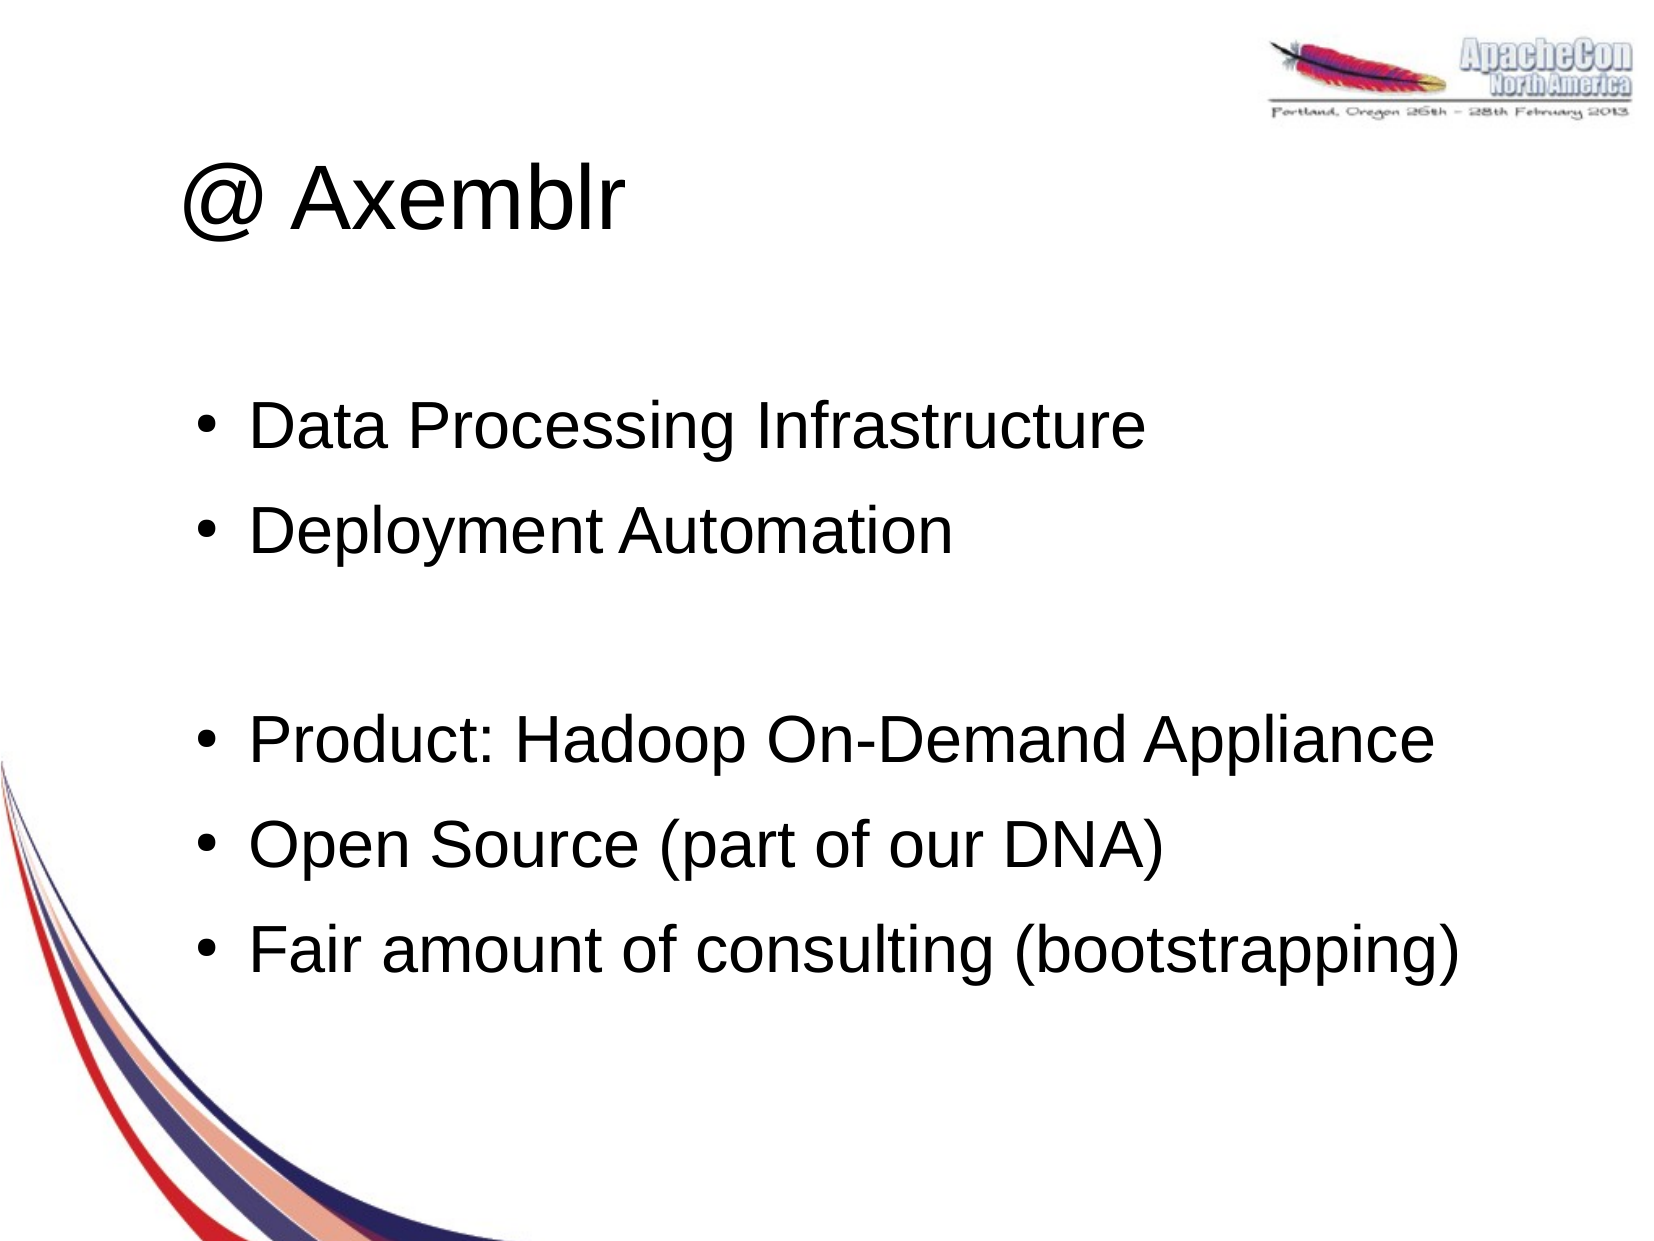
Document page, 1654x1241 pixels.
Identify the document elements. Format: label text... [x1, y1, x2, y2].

picture [0, 0, 1654, 1241]
list Data Processing Infrastructure Deployment Automation Product: Hadoop On-Demand Appliance Open Source (part of our DNA) Fair amount of consulting (bootstrapping) [177, 283, 1536, 990]
title @ Axemblr [177, 146, 1536, 250]
